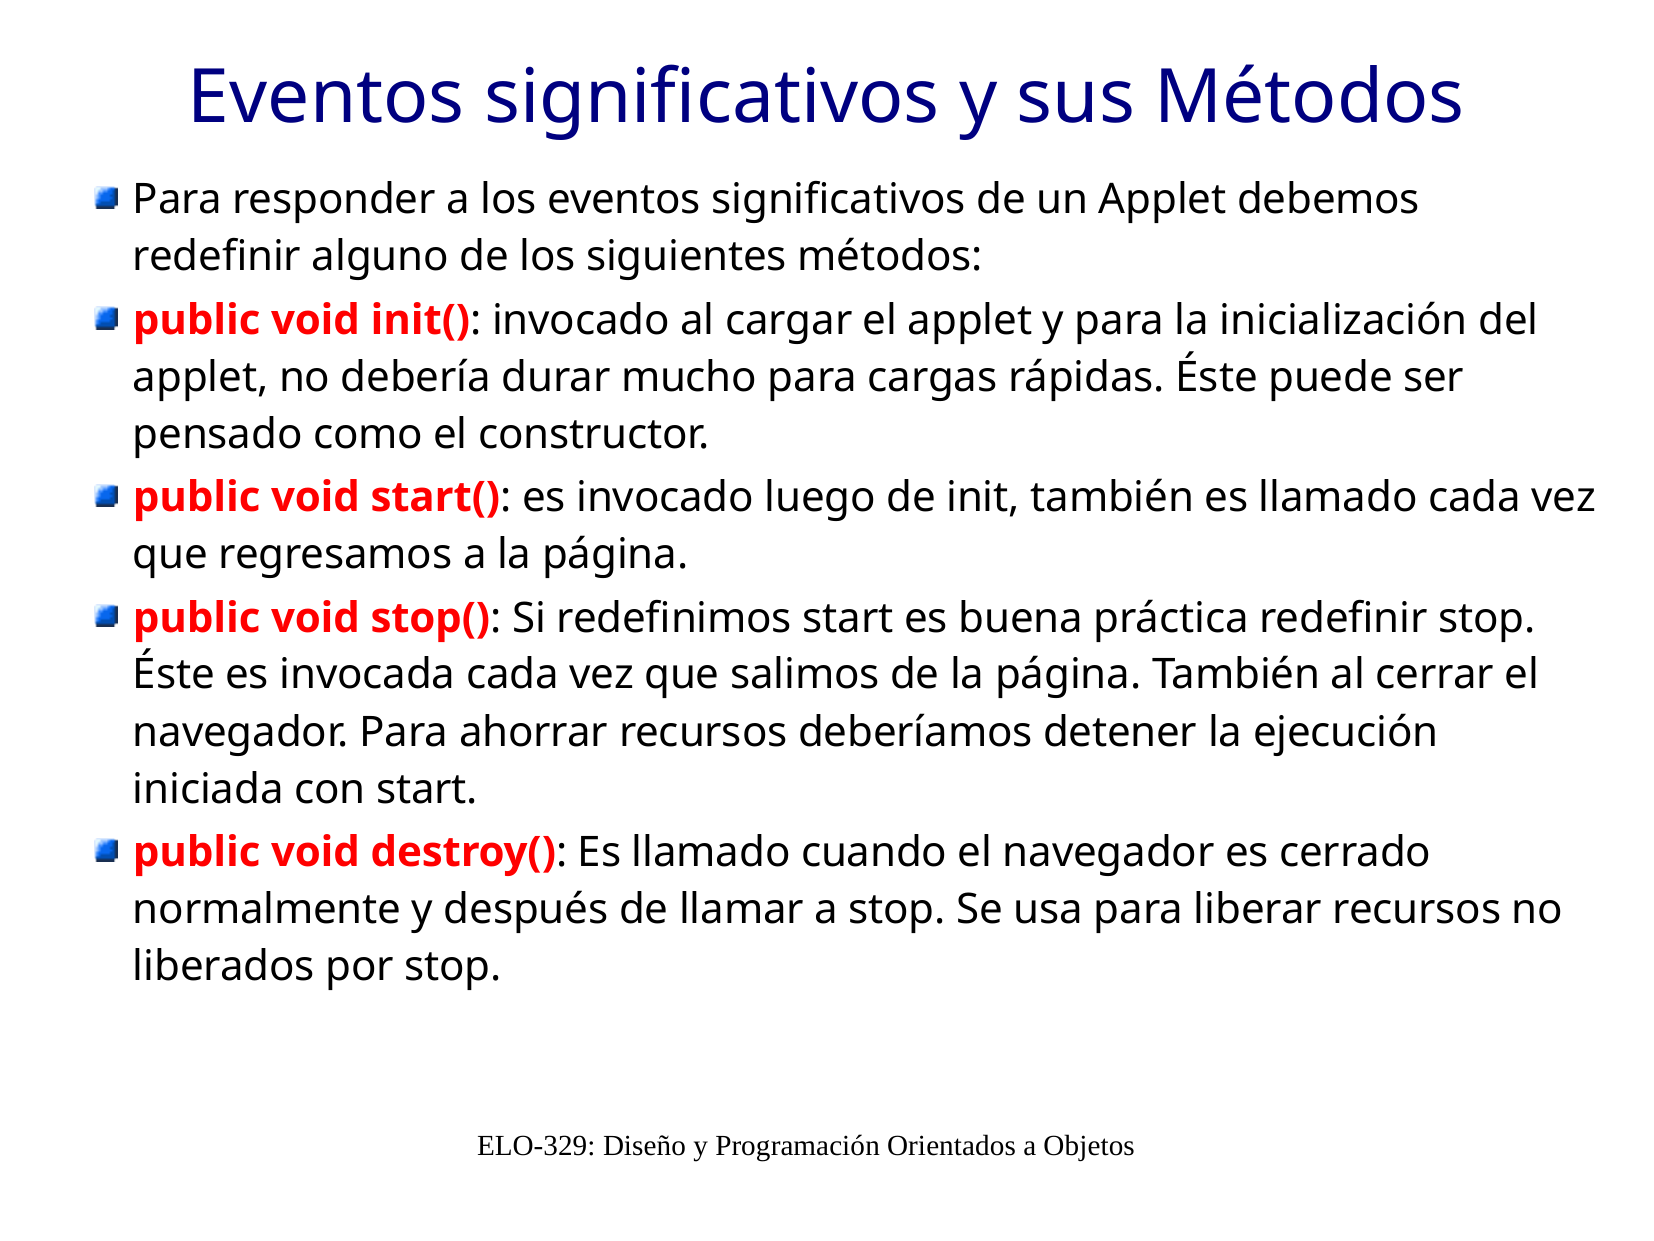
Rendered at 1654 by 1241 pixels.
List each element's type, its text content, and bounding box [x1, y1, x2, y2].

list Para responder a los eventos significativos de un Applet debemos redefinir alguno de los siguientes métodos: public void init(): invocado al cargar el applet y para la inicialización del applet, no debería durar mucho para cargas rápidas. Éste puede ser pensado como el constructor. public void start(): es invocado luego de init, también es llamado cada vez que regresamos a la página. public void stop(): Si redefinimos start es buena práctica redefinir stop. Éste es invocada cada vez que salimos de la página. También al cerrar el navegador. Para ahorrar recursos deberíamos detener la ejecución iniciada con start. public void destroy(): Es llamado cuando el navegador es cerrado normalmente y después de llamar a stop. Se usa para liberar recursos no liberados por stop. [81, 169, 1596, 1007]
title Eventos significativos y sus Métodos [82, 50, 1571, 137]
